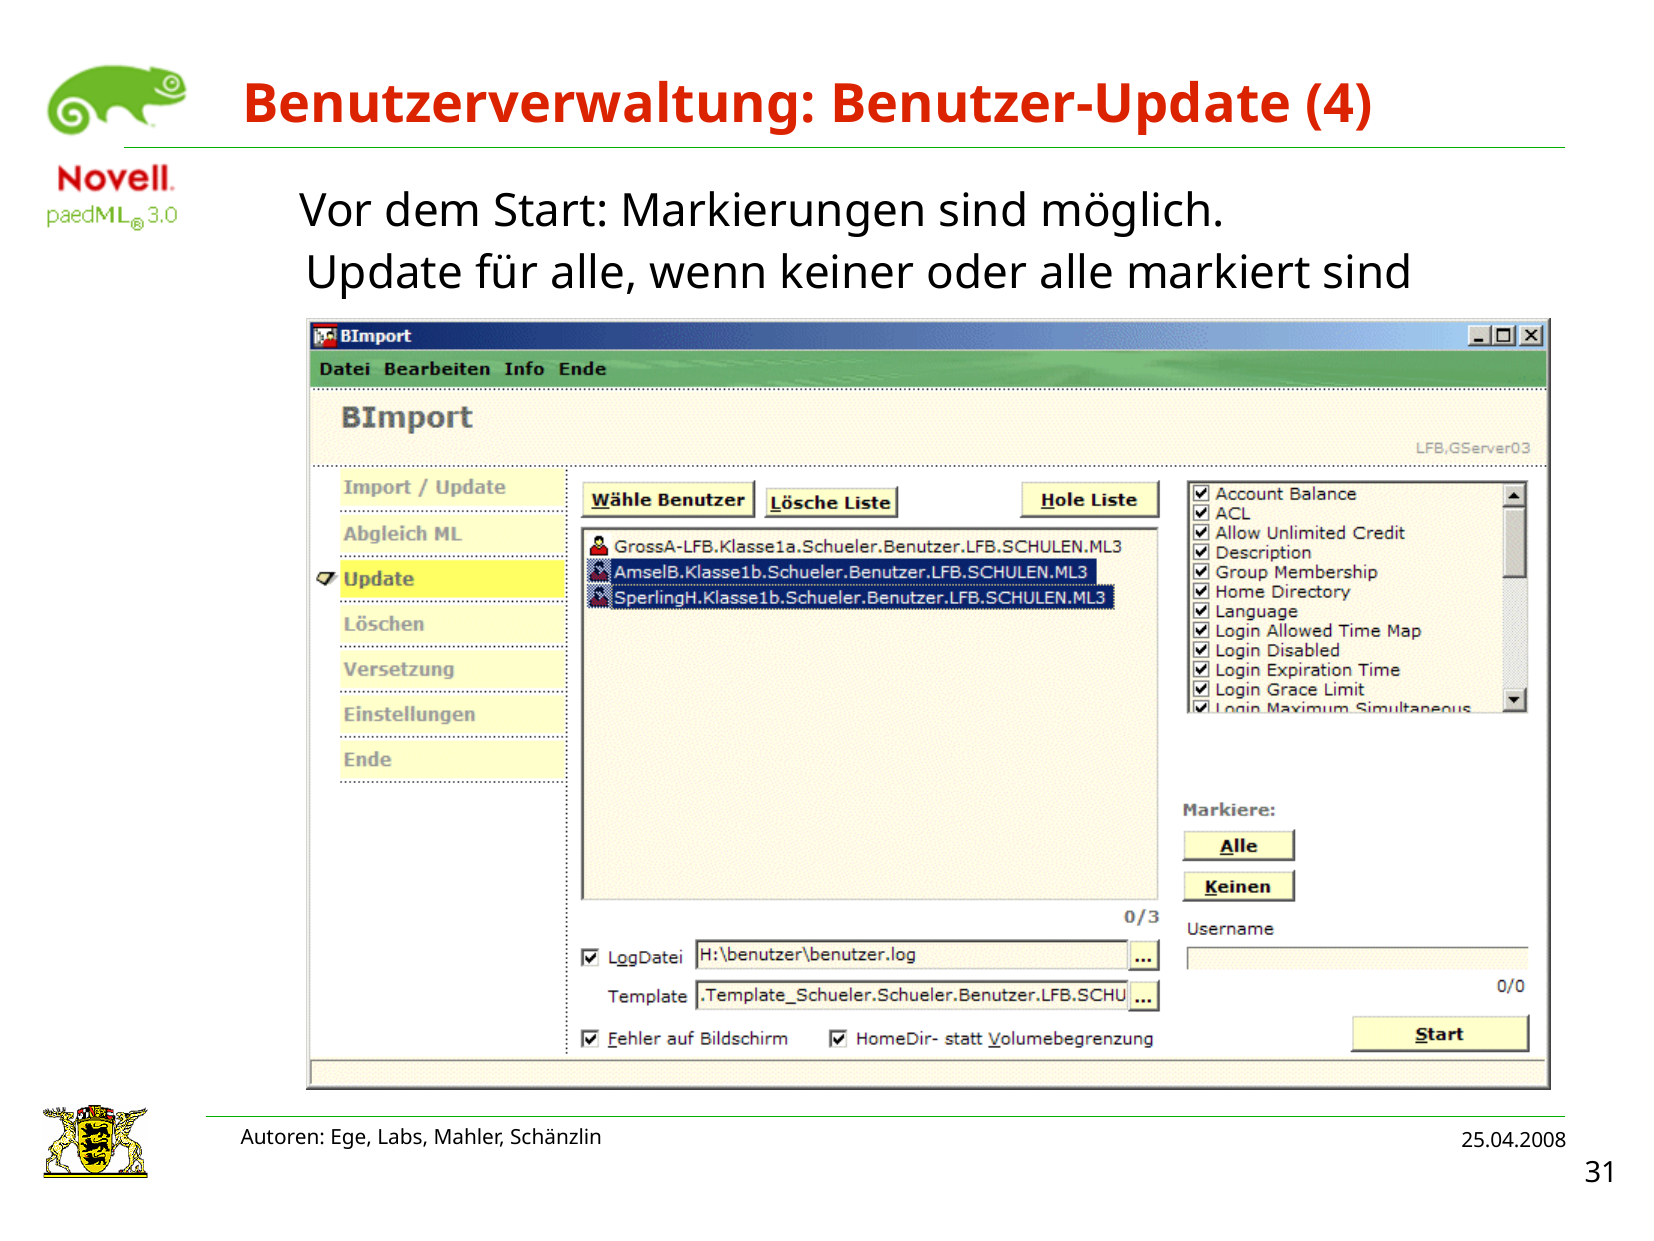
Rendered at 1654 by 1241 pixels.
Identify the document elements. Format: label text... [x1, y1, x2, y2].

title Benutzerverwaltung: Benutzer-Update (4) [242, 67, 1577, 136]
list Vor dem Start: Markierungen sind möglich. Update für alle, wenn keiner oder alle markiert sind [265, 177, 1512, 298]
picture [29, 34, 199, 237]
picture [41, 1104, 148, 1180]
picture [306, 318, 1551, 1090]
